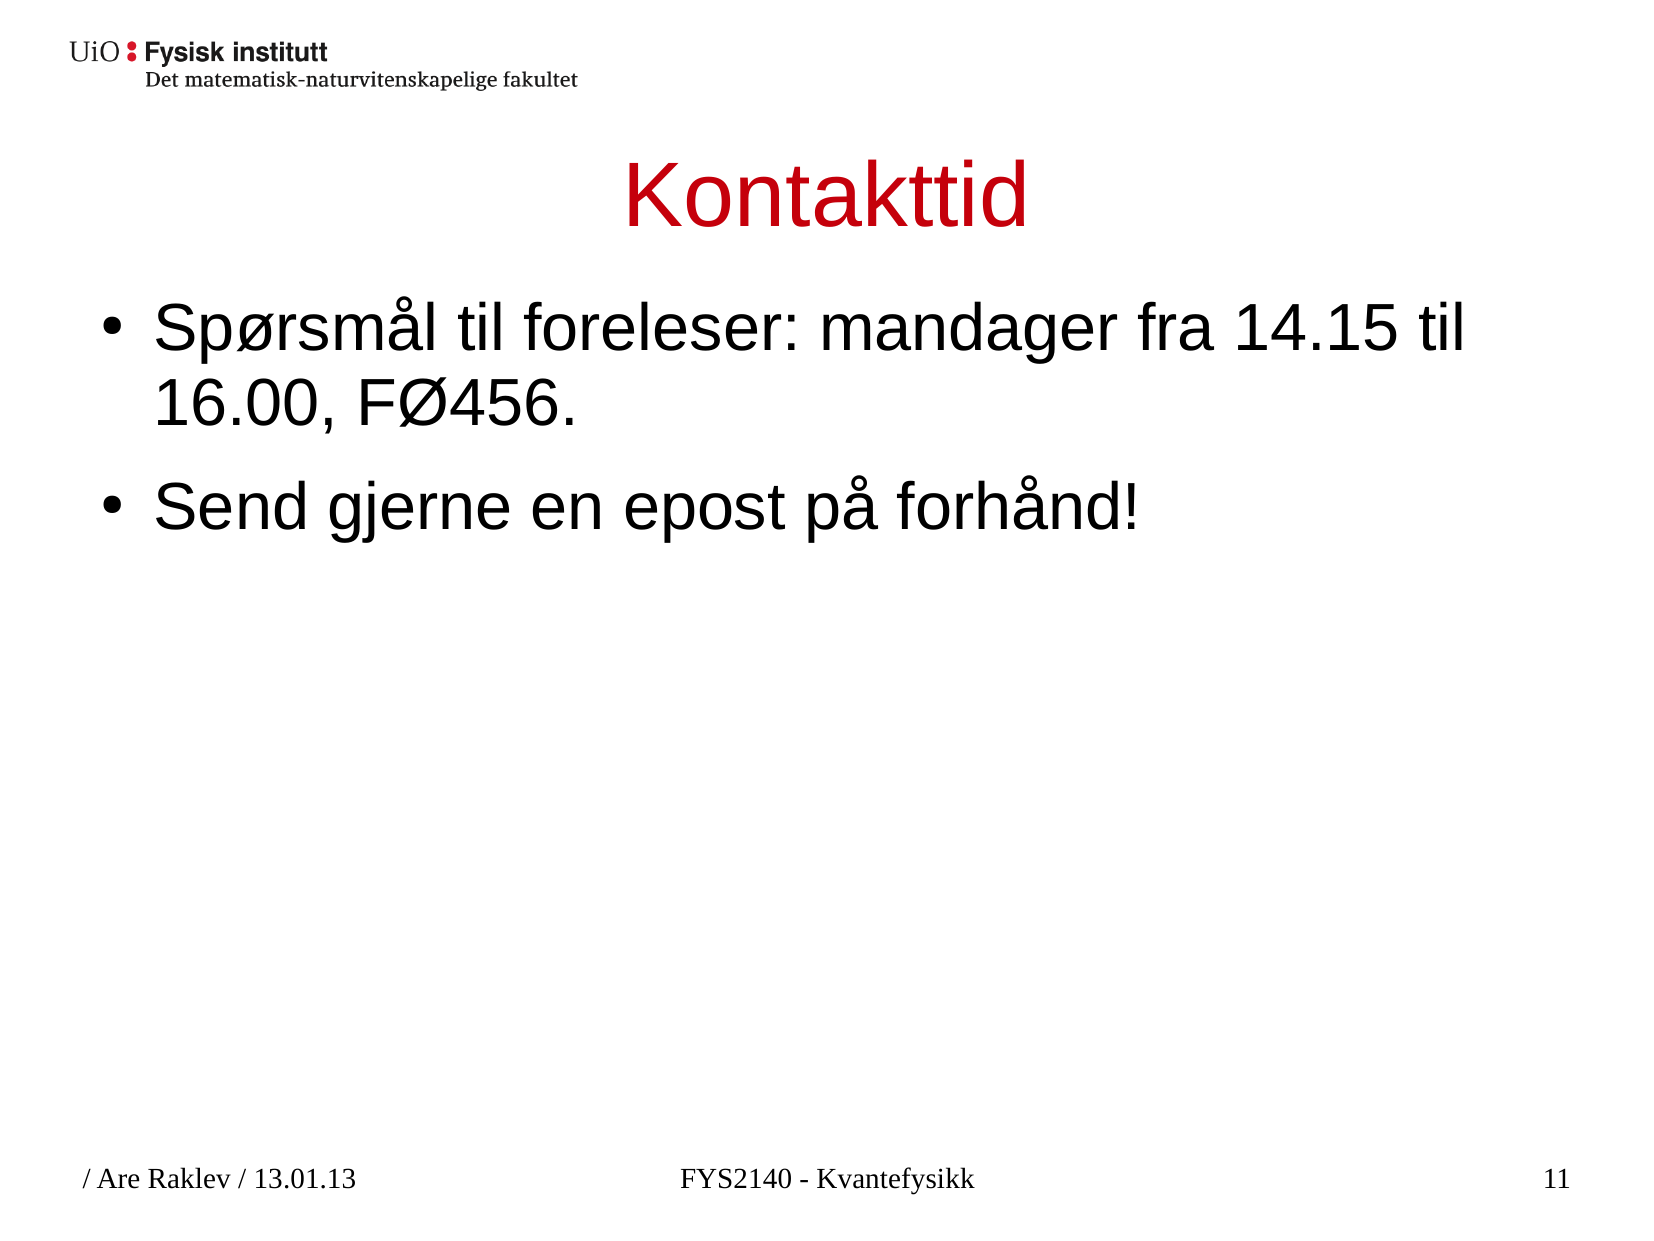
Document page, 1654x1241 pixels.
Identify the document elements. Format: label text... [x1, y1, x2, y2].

list Spørsmål til foreleser: mandager fra 14.15 til 16.00, FØ456. Send gjerne en epost på forhånd! [82, 290, 1571, 1094]
title Kontakttid [82, 90, 1571, 290]
picture [68, 37, 581, 93]
